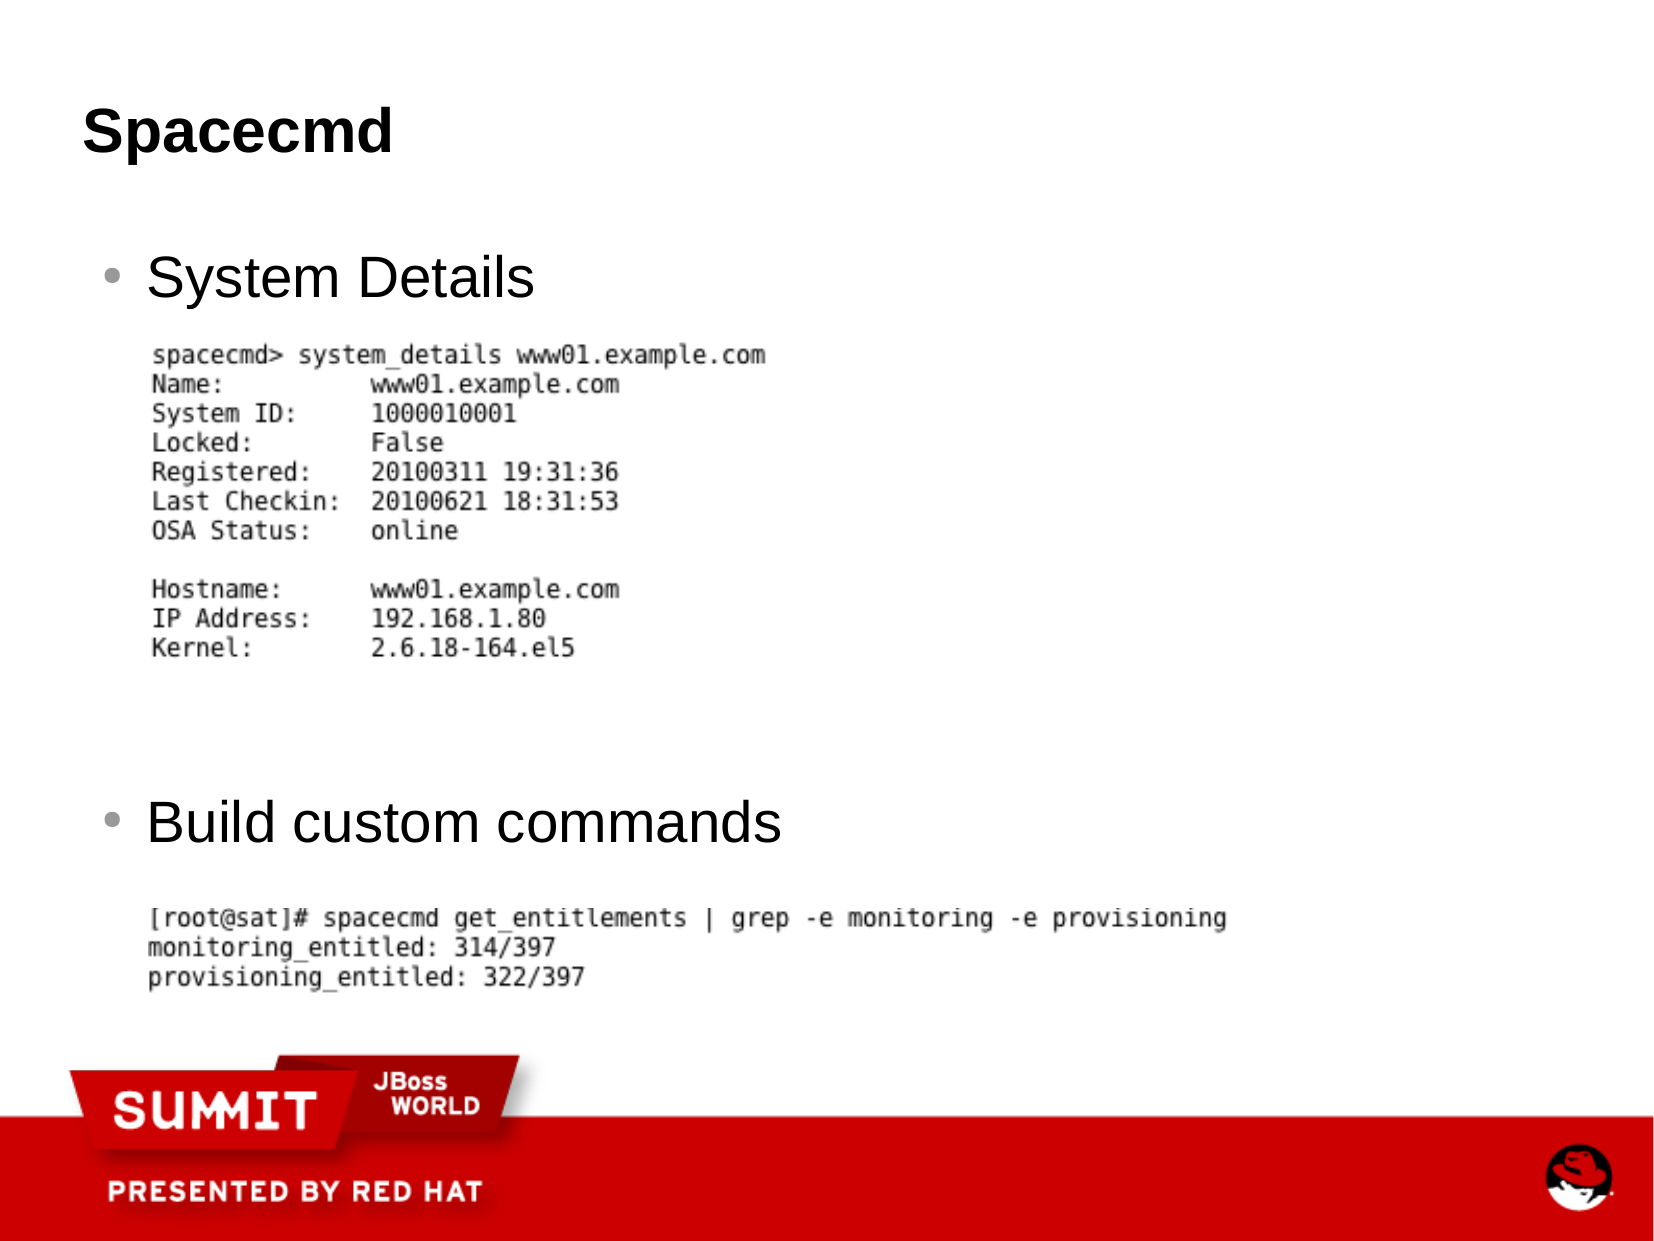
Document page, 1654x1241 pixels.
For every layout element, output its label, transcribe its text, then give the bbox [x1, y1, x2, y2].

picture [148, 341, 776, 678]
list System Details [86, 244, 1426, 338]
list Build custom commands [86, 789, 1426, 882]
picture [148, 908, 1236, 1016]
picture [0, 1043, 1654, 1241]
title Spacecmd [82, 37, 1571, 226]
